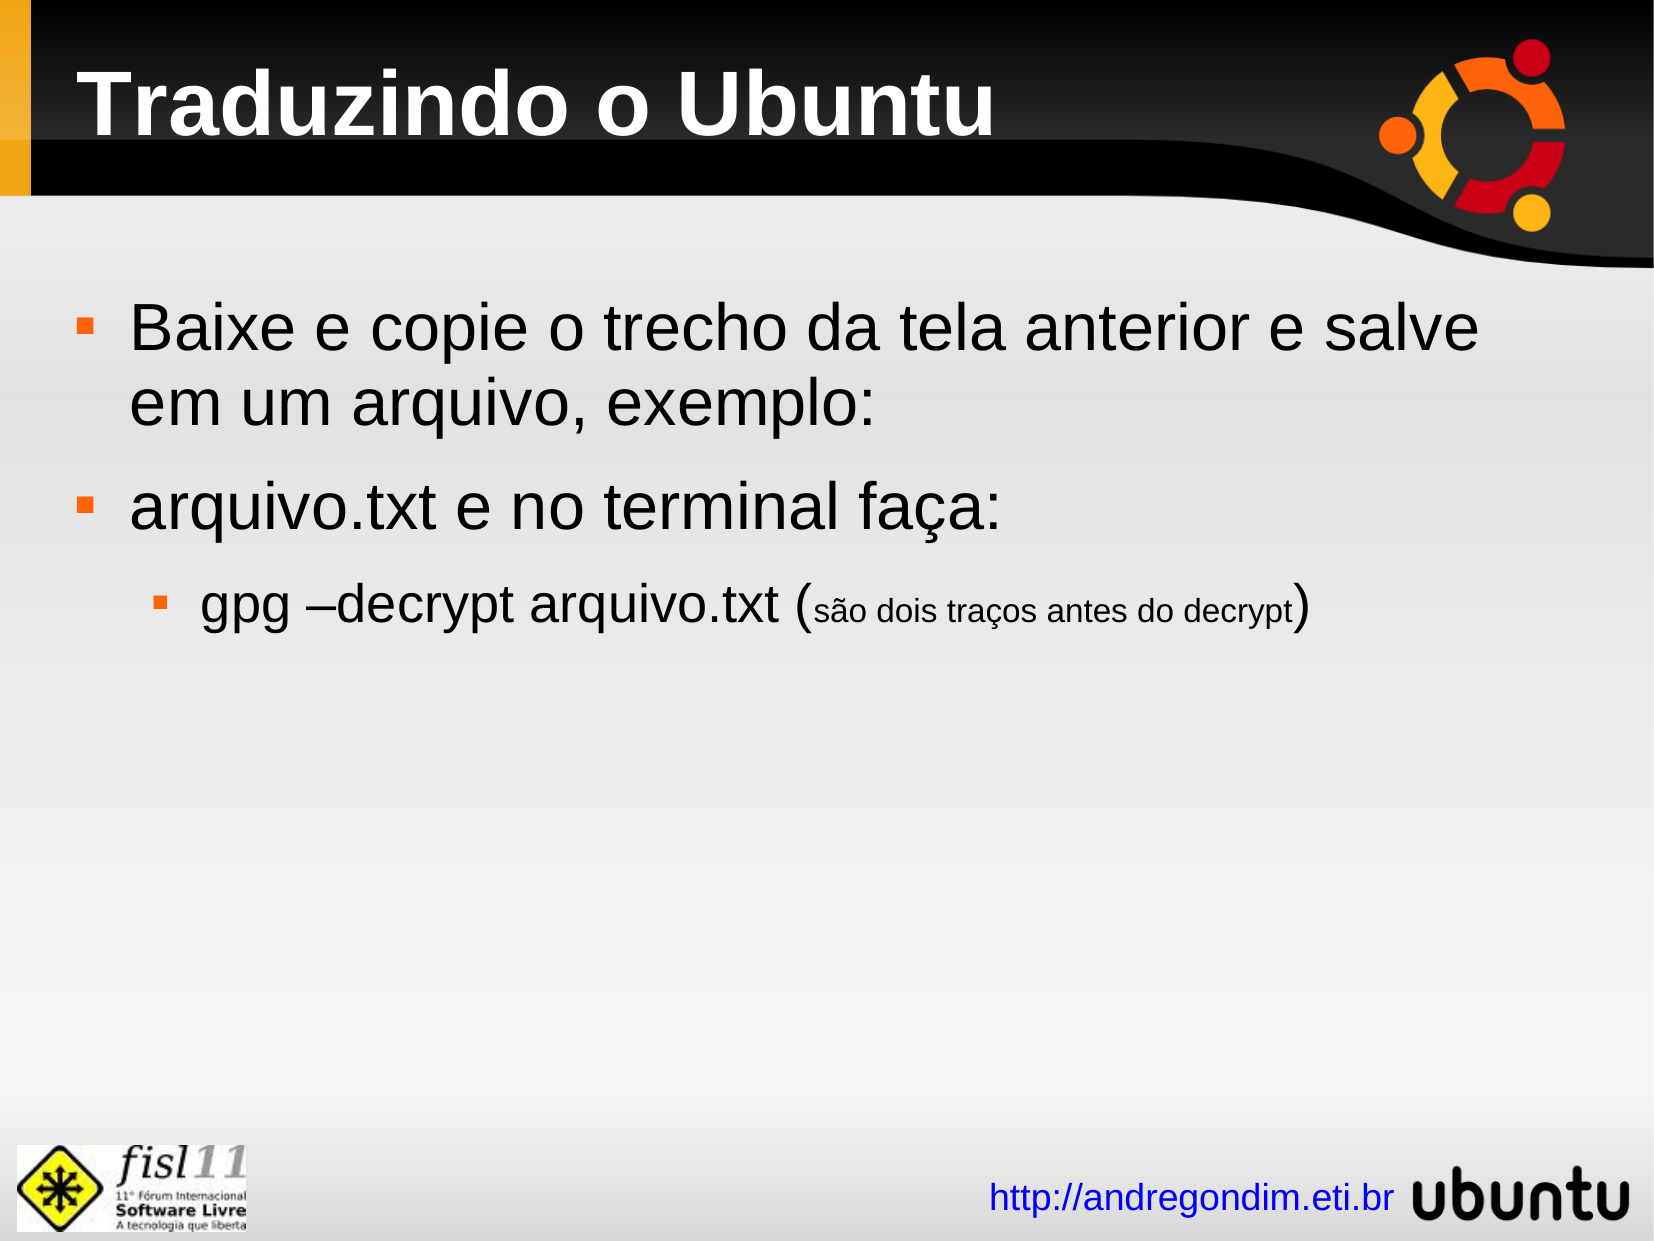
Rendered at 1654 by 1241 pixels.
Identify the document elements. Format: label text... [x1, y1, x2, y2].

list Baixe e copie o trecho da tela anterior e salve em um arquivo, exemplo: arquivo.txt e no terminal faça: gpg –decrypt arquivo.txt (são dois traços antes do decrypt) [59, 290, 1571, 1093]
title Traduzindo o Ubuntu [76, 0, 1565, 208]
picture [0, 0, 1654, 1241]
